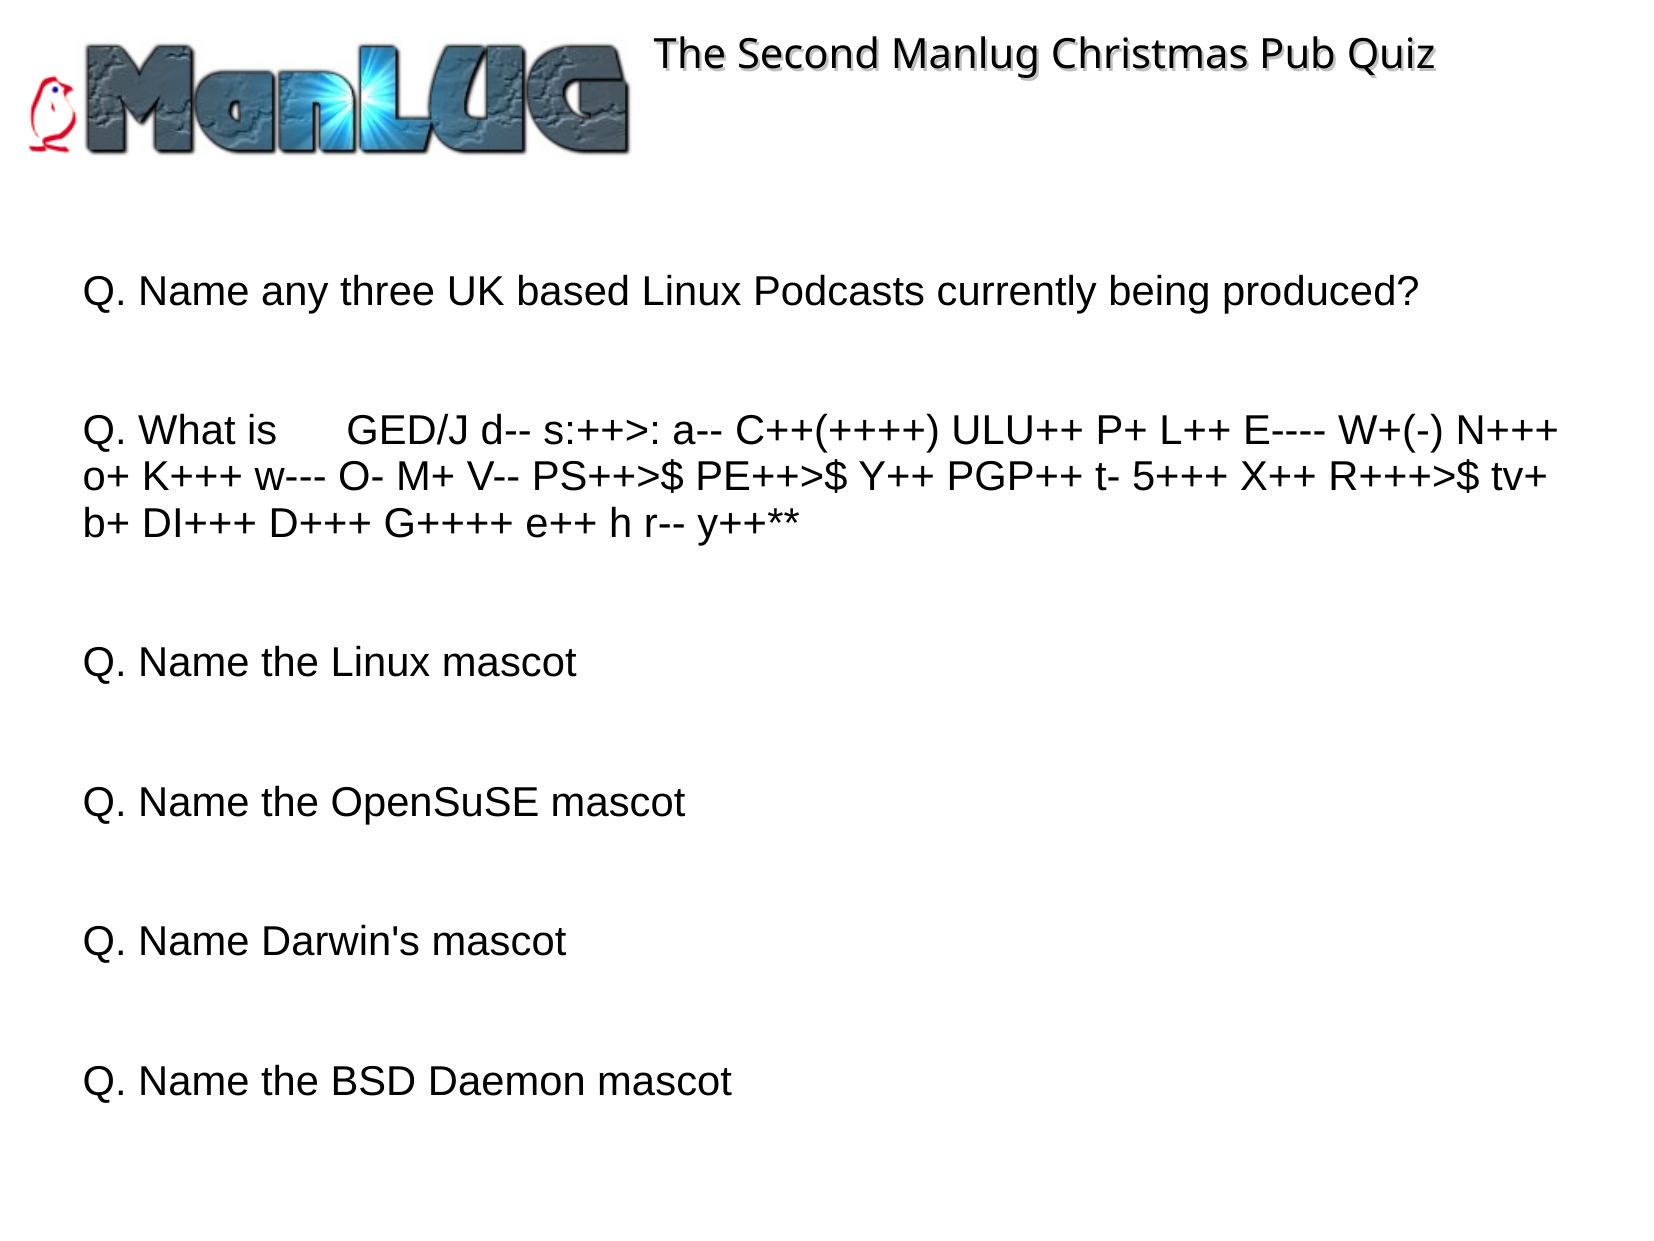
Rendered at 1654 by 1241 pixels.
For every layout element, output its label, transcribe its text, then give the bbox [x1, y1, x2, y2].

subtitle Q. Name any three UK based Linux Podcasts currently being produced? Q. What is GED/J d-- s:++>: a-- C++(++++) ULU++ P+ L++ E---- W+(-) N+++ o+ K+++ w--- O- M+ V-- PS++>$ PE++>$ Y++ PGP++ t- 5+++ X++ R+++>$ tv+ b+ DI+++ D+++ G++++ e++ h r-- y++** Q. Name the Linux mascot Q. Name the OpenSuSE mascot Q. Name Darwin's mascot Q. Name the BSD Daemon mascot [82, 224, 1571, 1193]
picture [16, 35, 638, 161]
text_box The Second Manlug Christmas Pub Quiz [639, 16, 1577, 91]
